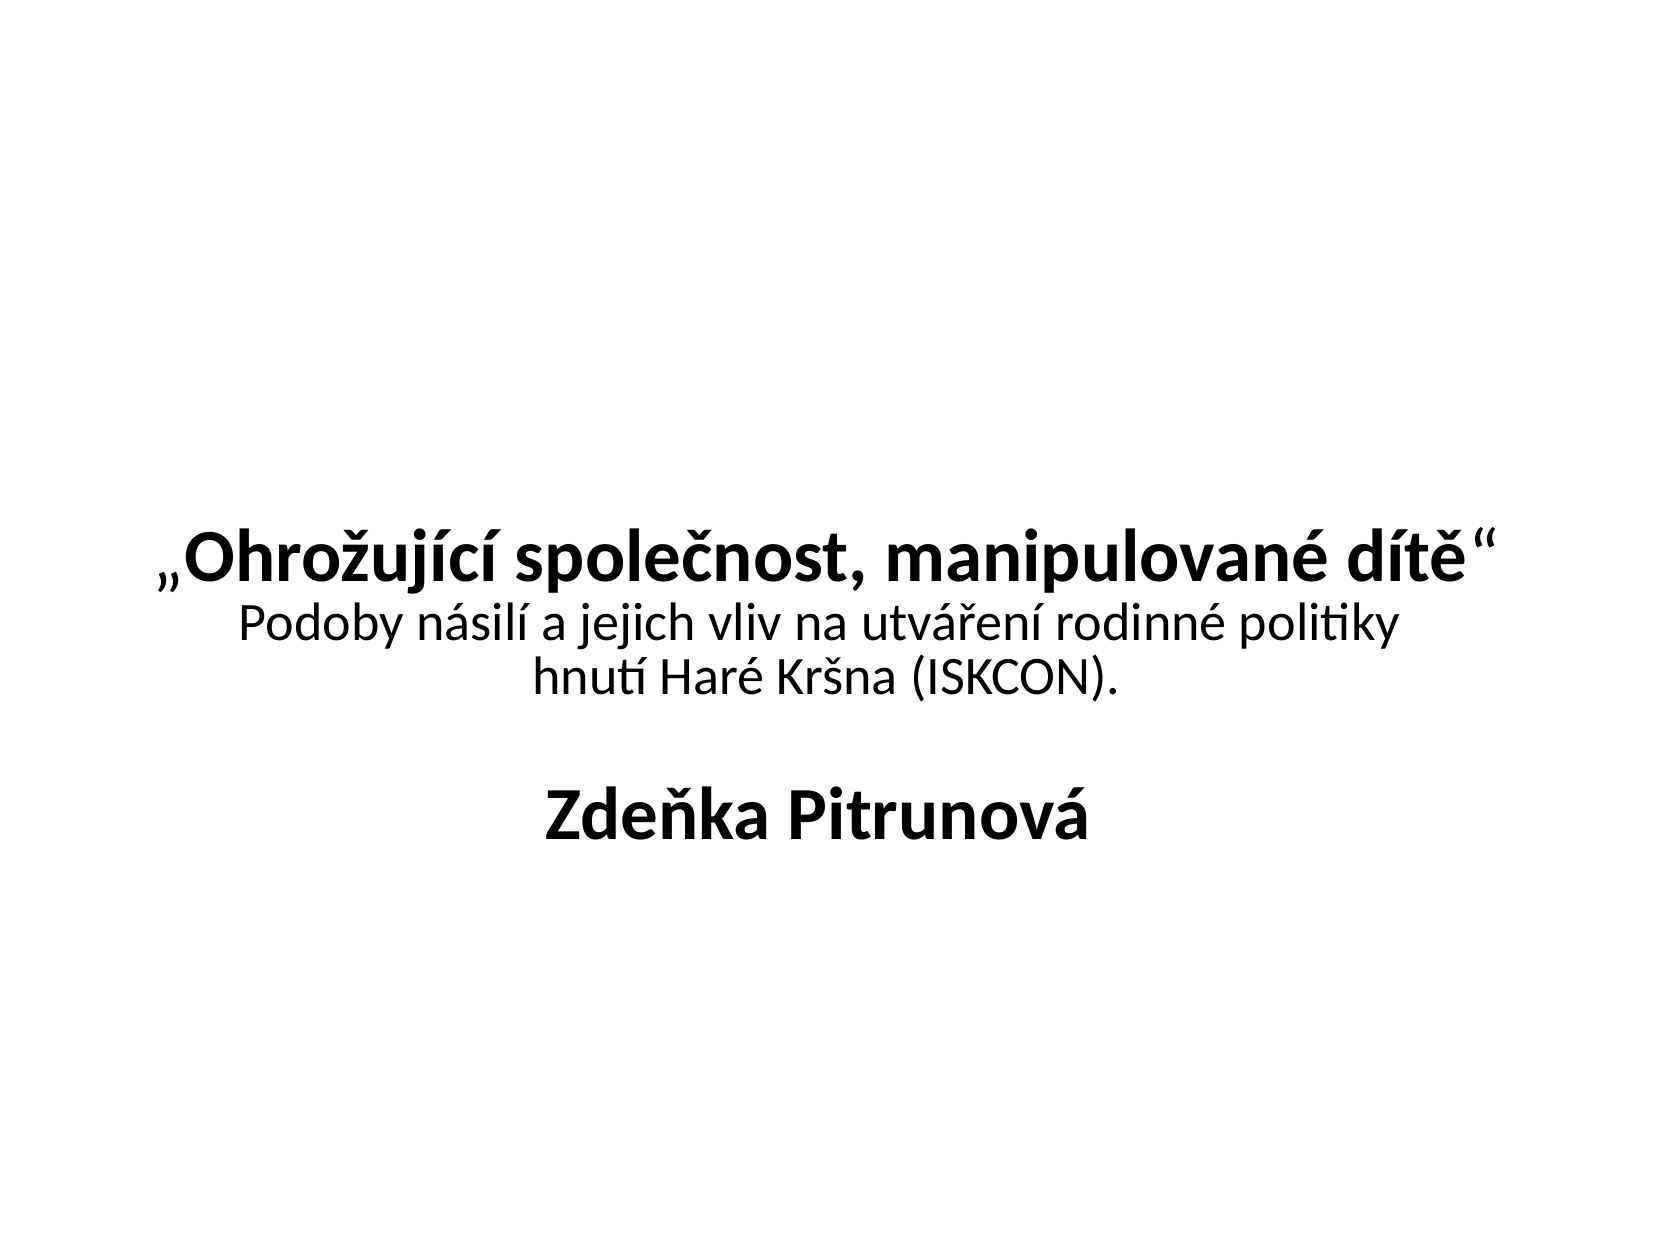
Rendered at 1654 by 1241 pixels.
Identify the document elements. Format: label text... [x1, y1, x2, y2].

subtitle „Ohrožující společnost, manipulované dítě“ Podoby násilí a jejich vliv na utváření rodinné politiky hnutí Haré Kršna (ISKCON). Zdeňka Pitrunová [82, 49, 1571, 1109]
